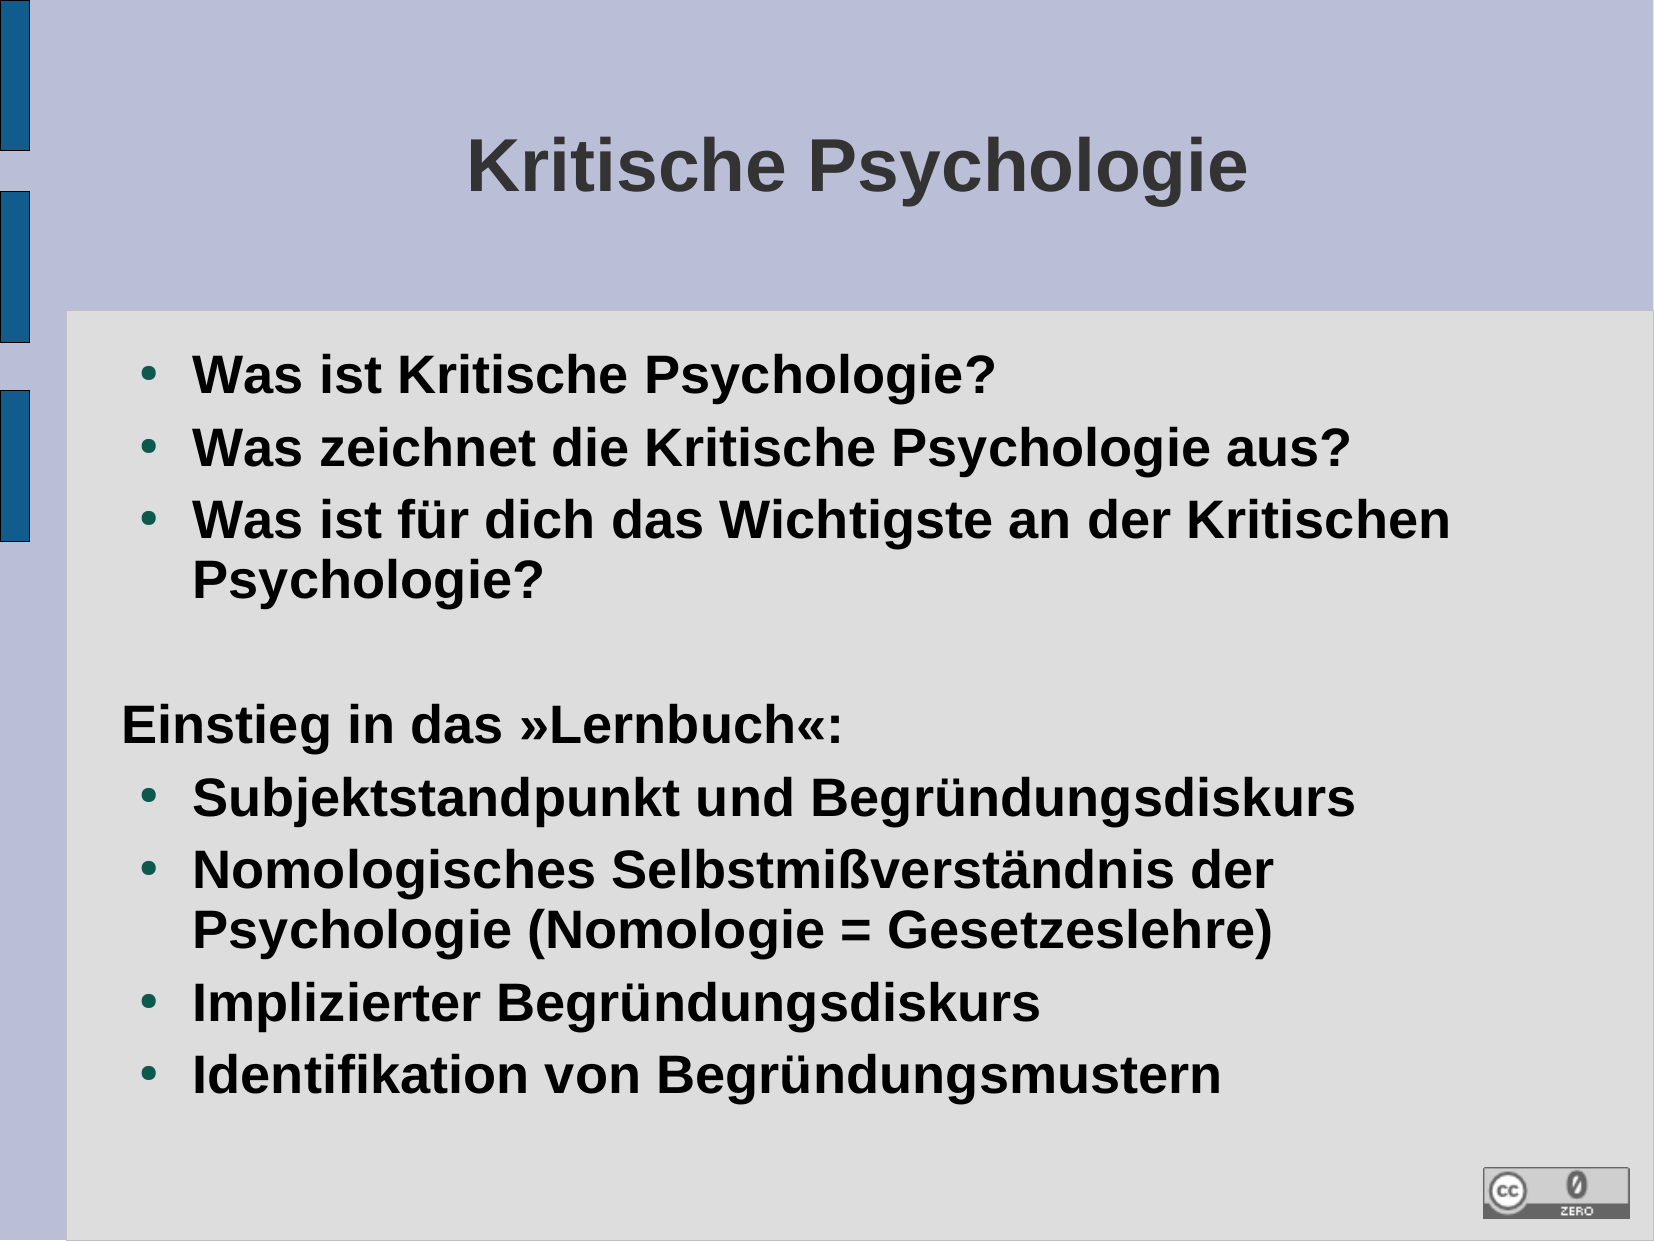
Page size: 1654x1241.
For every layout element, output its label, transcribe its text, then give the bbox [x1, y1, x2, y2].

list Was ist Kritische Psychologie? Was zeichnet die Kritische Psychologie aus? Was ist für dich das Wichtigste an der Kritischen Psychologie? Einstieg in das »Lernbuch«: Subjektstandpunkt und Begründungsdiskurs Nomologisches Selbstmißverständnis der Psychologie (Nomologie = Gesetzeslehre) Implizierter Begründungsdiskurs Identifikation von Begründungsmustern [121, 344, 1595, 1152]
title Kritische Psychologie [121, 61, 1595, 269]
picture [1483, 1167, 1630, 1219]
